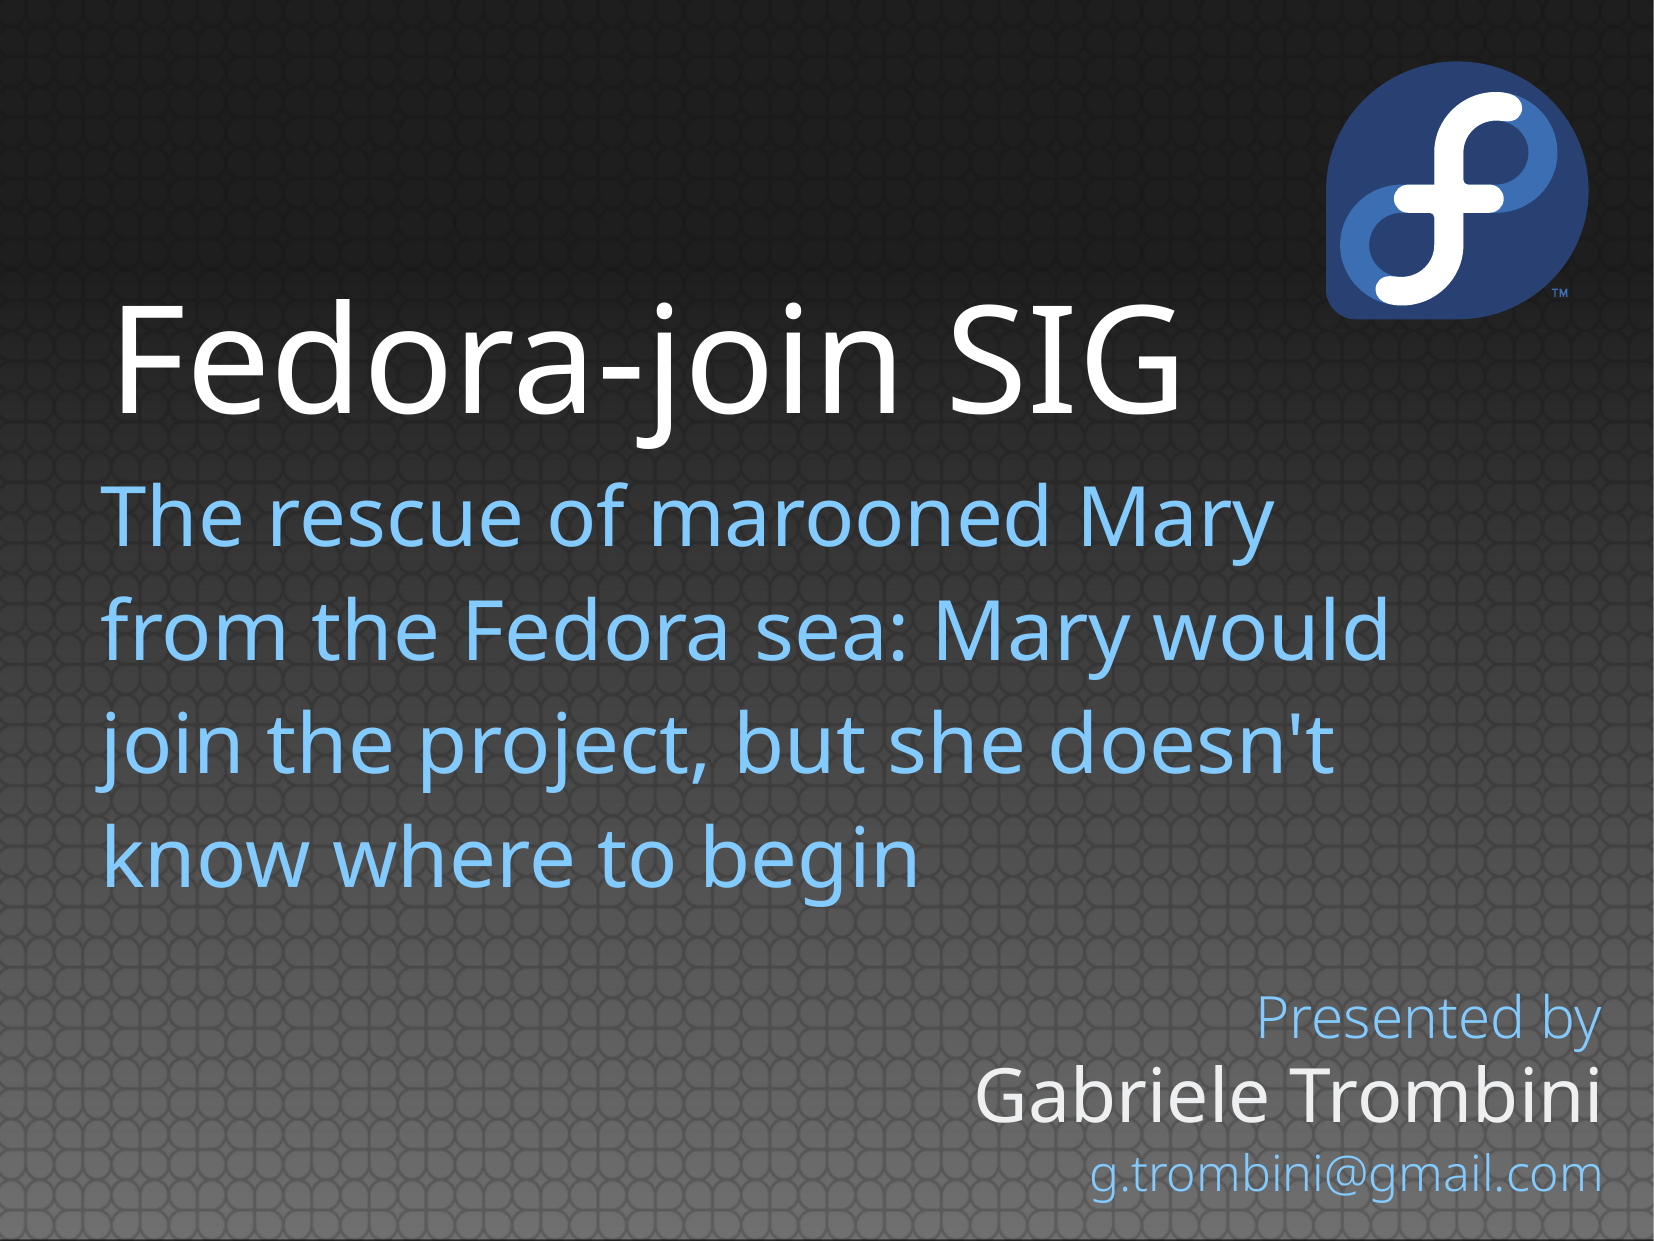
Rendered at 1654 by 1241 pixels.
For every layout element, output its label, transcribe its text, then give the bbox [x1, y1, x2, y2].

text_box Fedora-join SIG [94, 246, 1256, 429]
subtitle The rescue of marooned Mary from the Fedora sea: Mary would join the project, but she doesn't know where to begin [100, 473, 1447, 896]
text_box g.trombini@gmail.com [902, 1130, 1620, 1202]
text_box Presented by [915, 969, 1617, 1050]
text_box Gabriele Trombini [927, 1034, 1620, 1130]
picture [0, 0, 1654, 1241]
